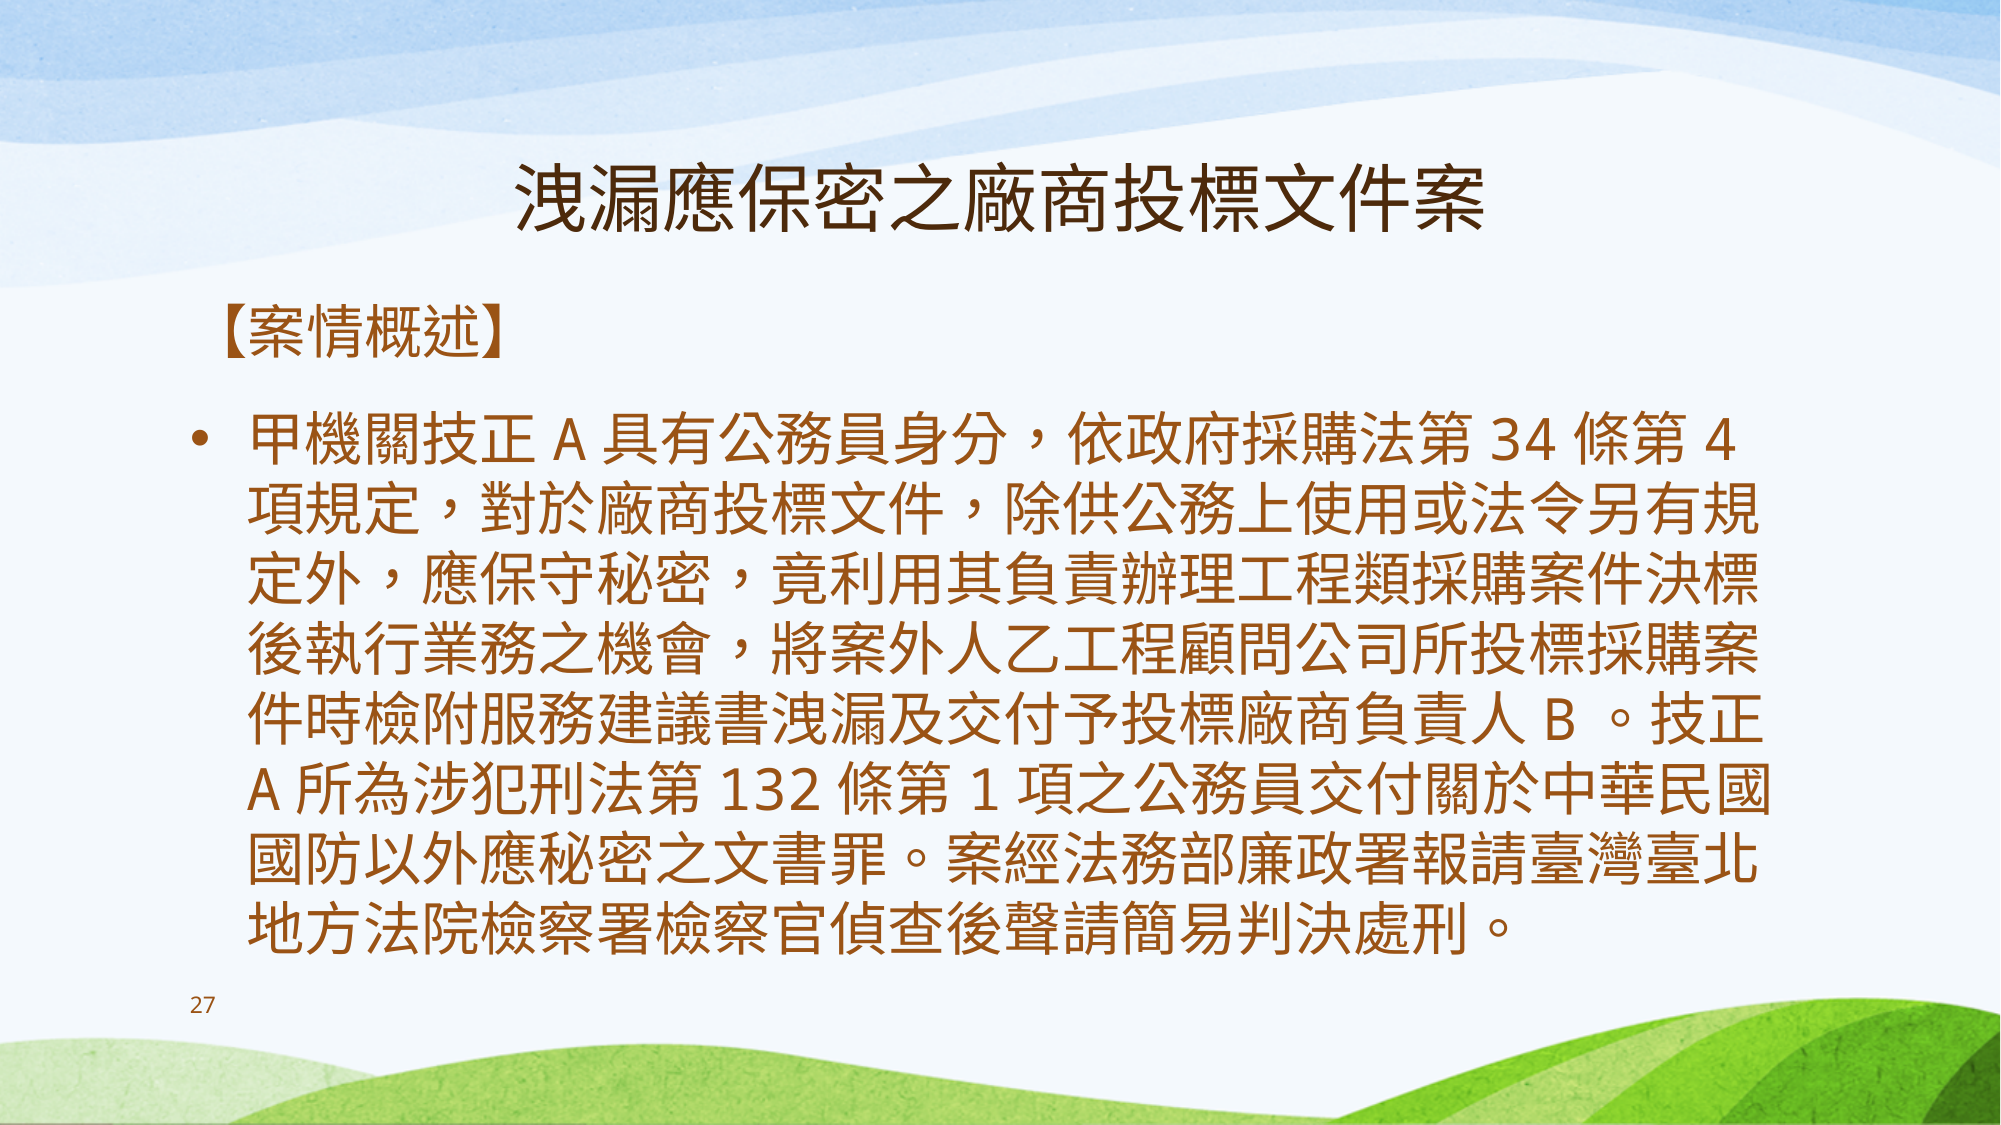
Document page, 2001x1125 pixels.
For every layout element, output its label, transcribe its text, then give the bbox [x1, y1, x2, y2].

slide_number <編號> [174, 987, 300, 1025]
list 【案情概述】 甲機關技正A具有公務員身分，依政府採購法第34條第4項規定，對於廠商投標文件，除供公務上使用或法令另有規定外，應保守秘密，竟利用其負責辦理工程類採購案件決標後執行業務之機會，將案外人乙工程顧問公司所投標採購案件時檢附服務建議書洩漏及交付予投標廠商負責人B。技正A所為涉犯刑法第132條第1項之公務員交付關於中華民國國防以外應秘密之文書罪。案經法務部廉政署報請臺灣臺北地方法院檢察署檢察官偵查後聲請簡易判決處刑。 [174, 287, 1825, 982]
title 洩漏應保密之廠商投標文件案 [174, 50, 1825, 250]
picture [0, 0, 2001, 1125]
